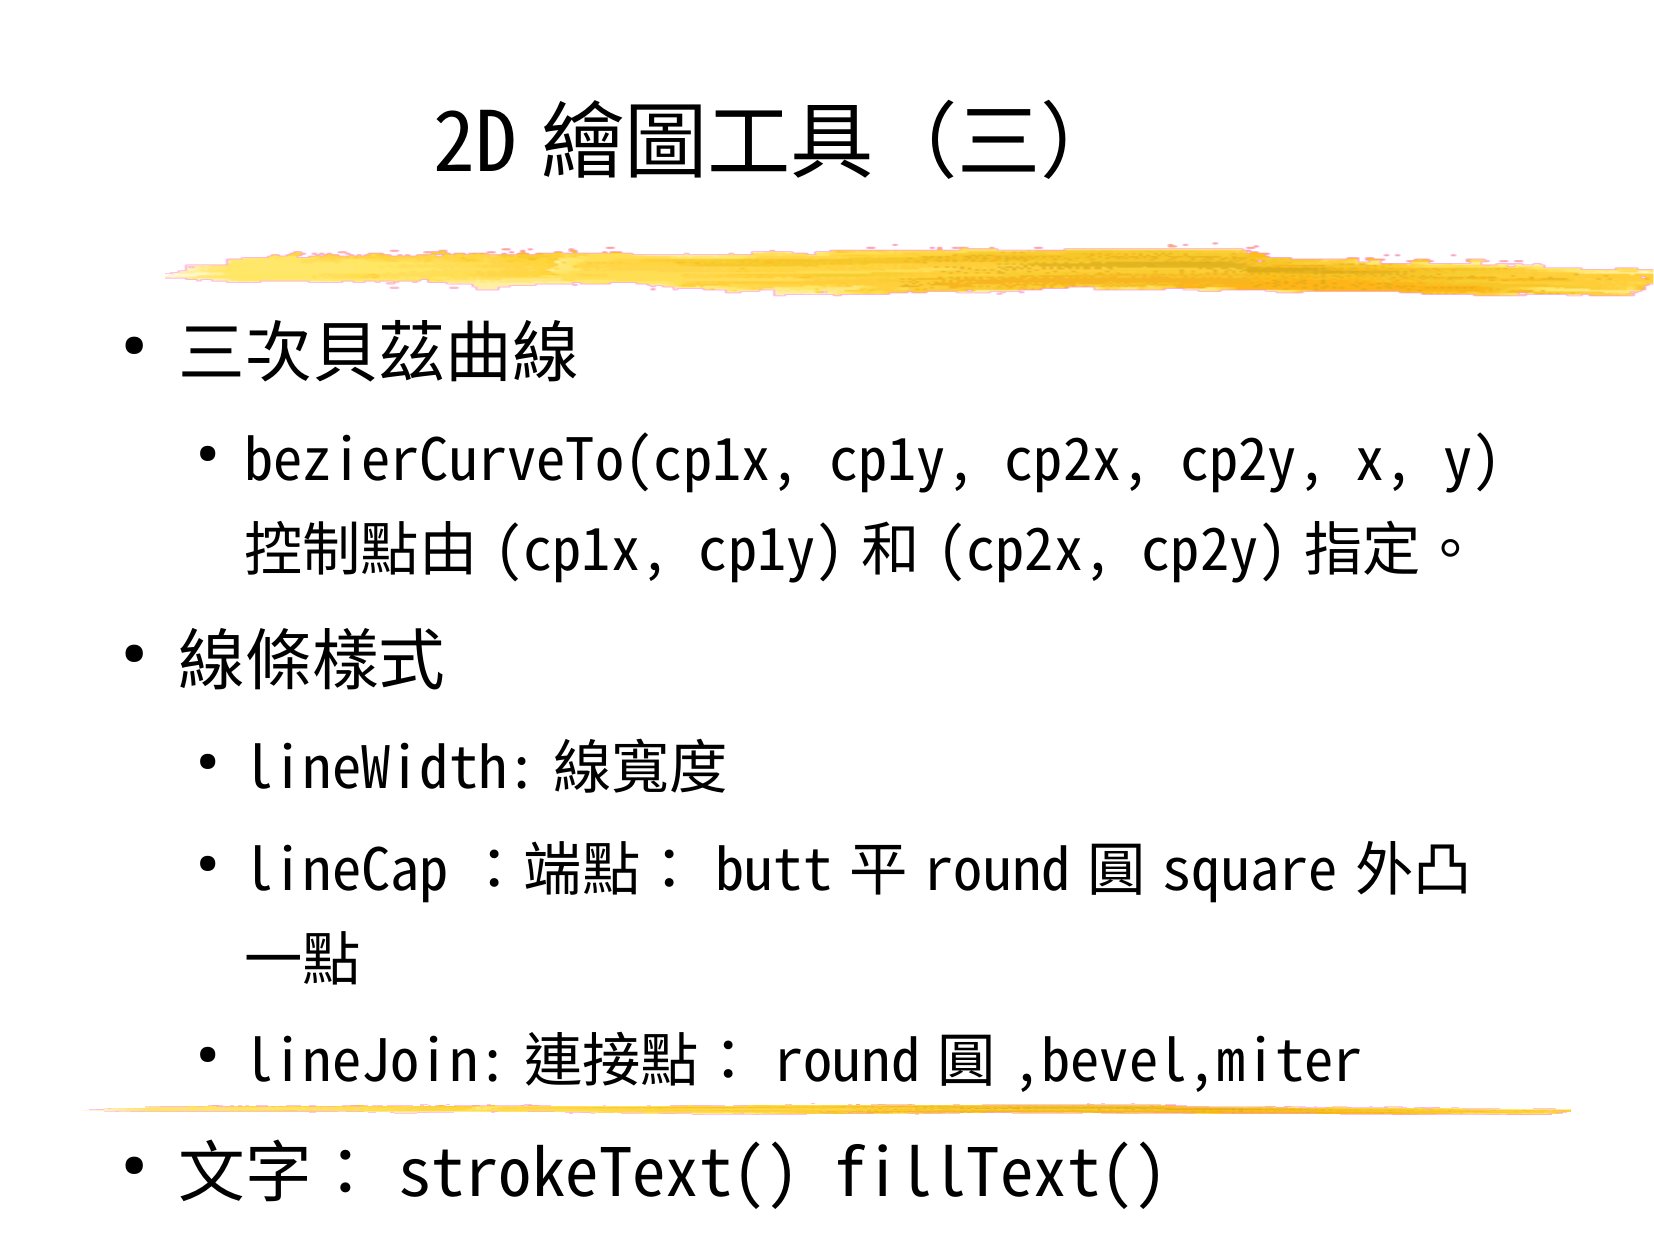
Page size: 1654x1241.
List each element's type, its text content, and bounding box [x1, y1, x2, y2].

list 三次貝茲曲線 bezierCurveTo(cp1x, cp1y, cp2x, cp2y, x, y)控制點由(cp1x, cp1y)和(cp2x, cp2y)指定。 線條樣式 lineWidth:線寬度 lineCap：端點：butt平round圓square外凸一點 lineJoin:連接點：round圓,bevel,miter 文字：strokeText() fillText() [122, 293, 1528, 1241]
title 2D繪圖工具（三） [76, 28, 1482, 235]
picture [1528, 1102, 1571, 1117]
picture [82, 1102, 122, 1117]
picture [165, 237, 1654, 308]
